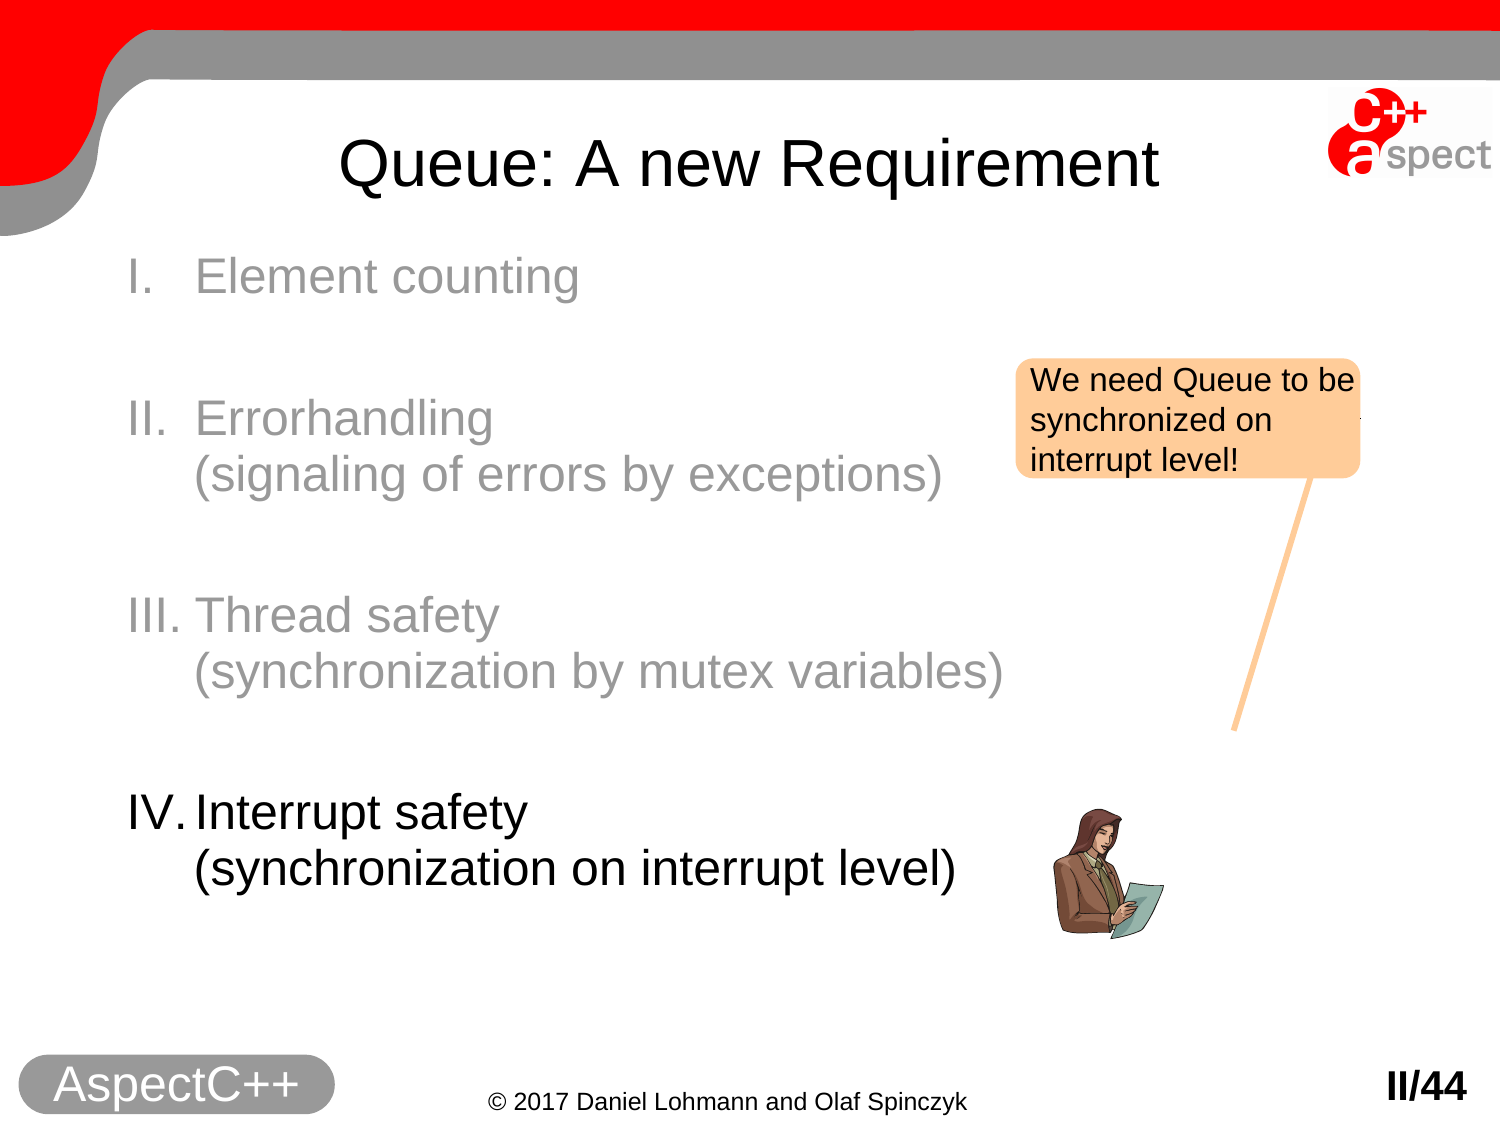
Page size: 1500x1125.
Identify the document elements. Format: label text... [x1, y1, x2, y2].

text_box We need Queue to be synchronized on interrupt level! [1015, 358, 1361, 477]
list I. Element counting II. Errorhandling (signaling of errors by exceptions) III. Thread safety (synchronization by mutex variables) IV. Interrupt safety (synchronization on interrupt level) [126, 248, 1459, 1013]
picture [1053, 600, 1317, 940]
title Queue: A new Requirement [112, 98, 1388, 223]
